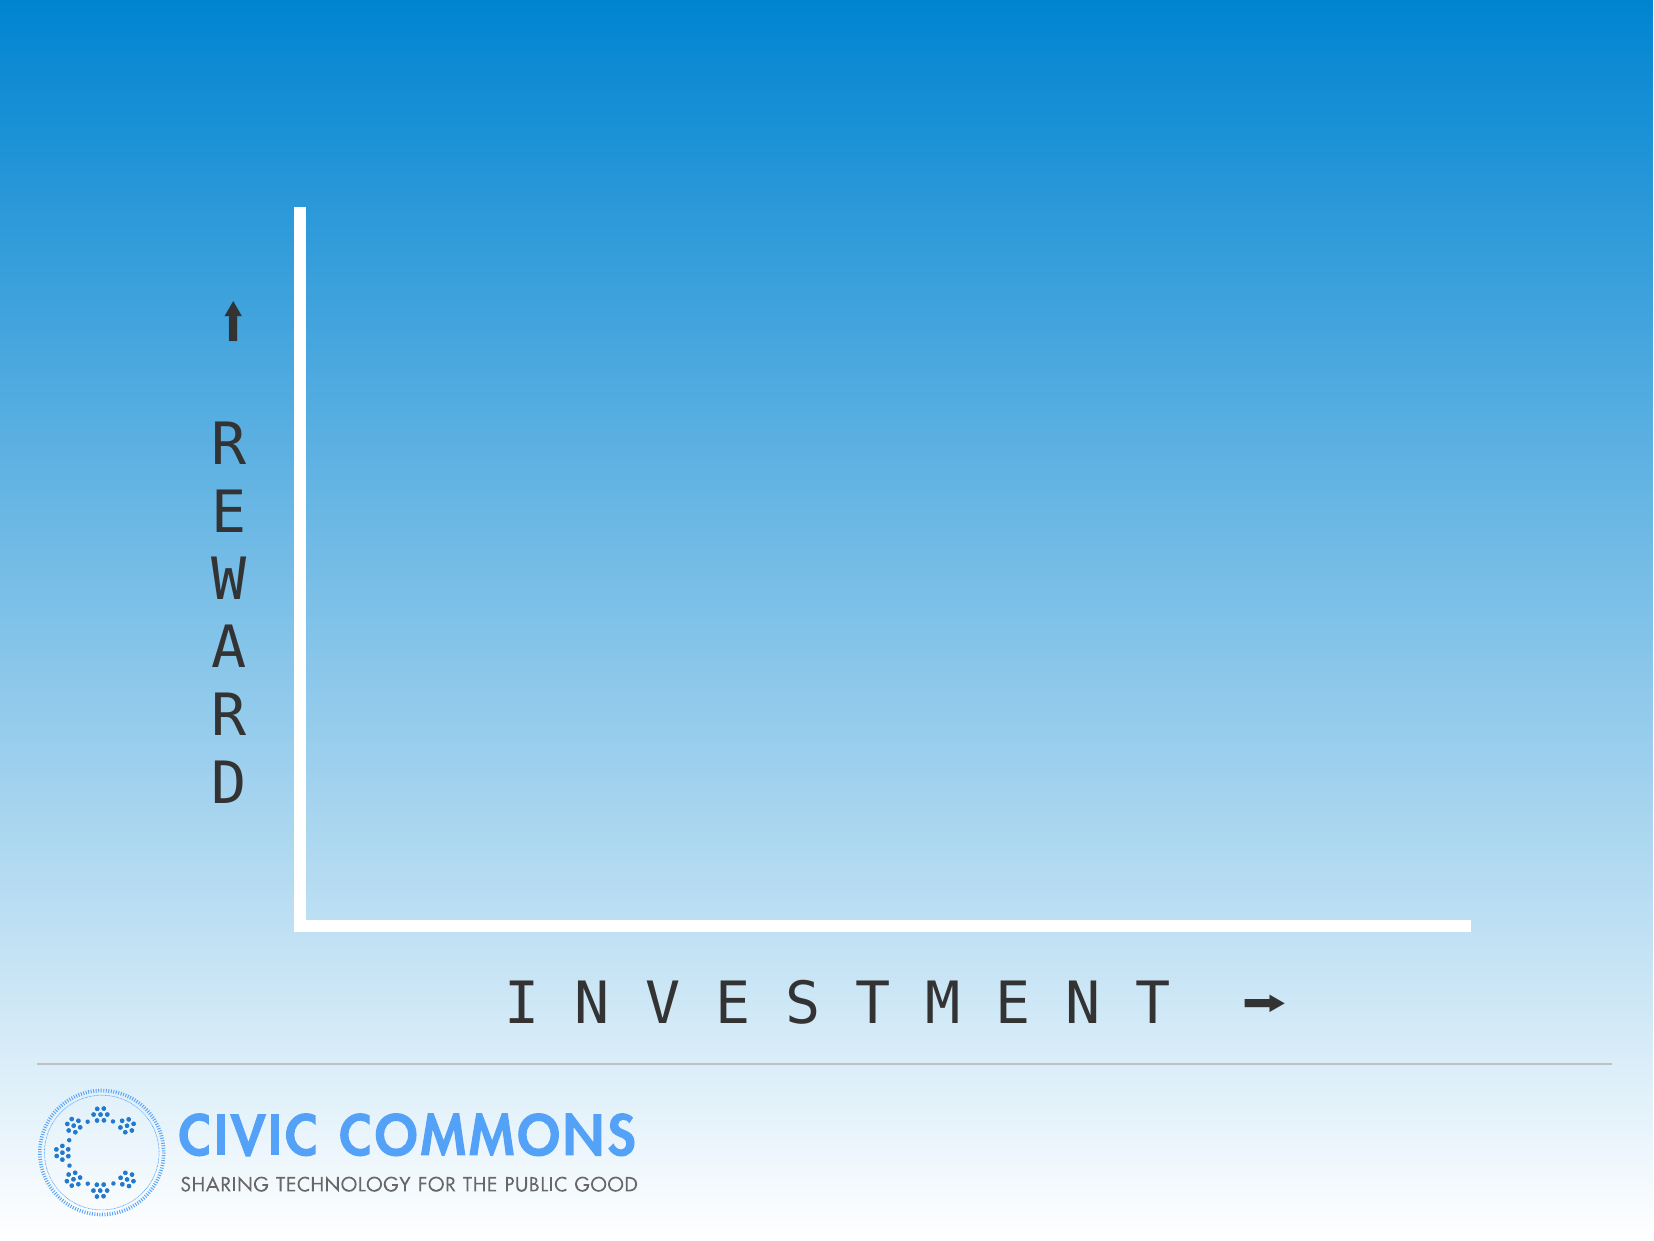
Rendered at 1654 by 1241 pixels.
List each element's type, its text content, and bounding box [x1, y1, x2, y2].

text_box I N V E S T M E N T  [484, 956, 1328, 1052]
text_box  [198, 287, 269, 373]
picture [0, 1056, 689, 1241]
text_box R E W A R D [190, 397, 268, 889]
